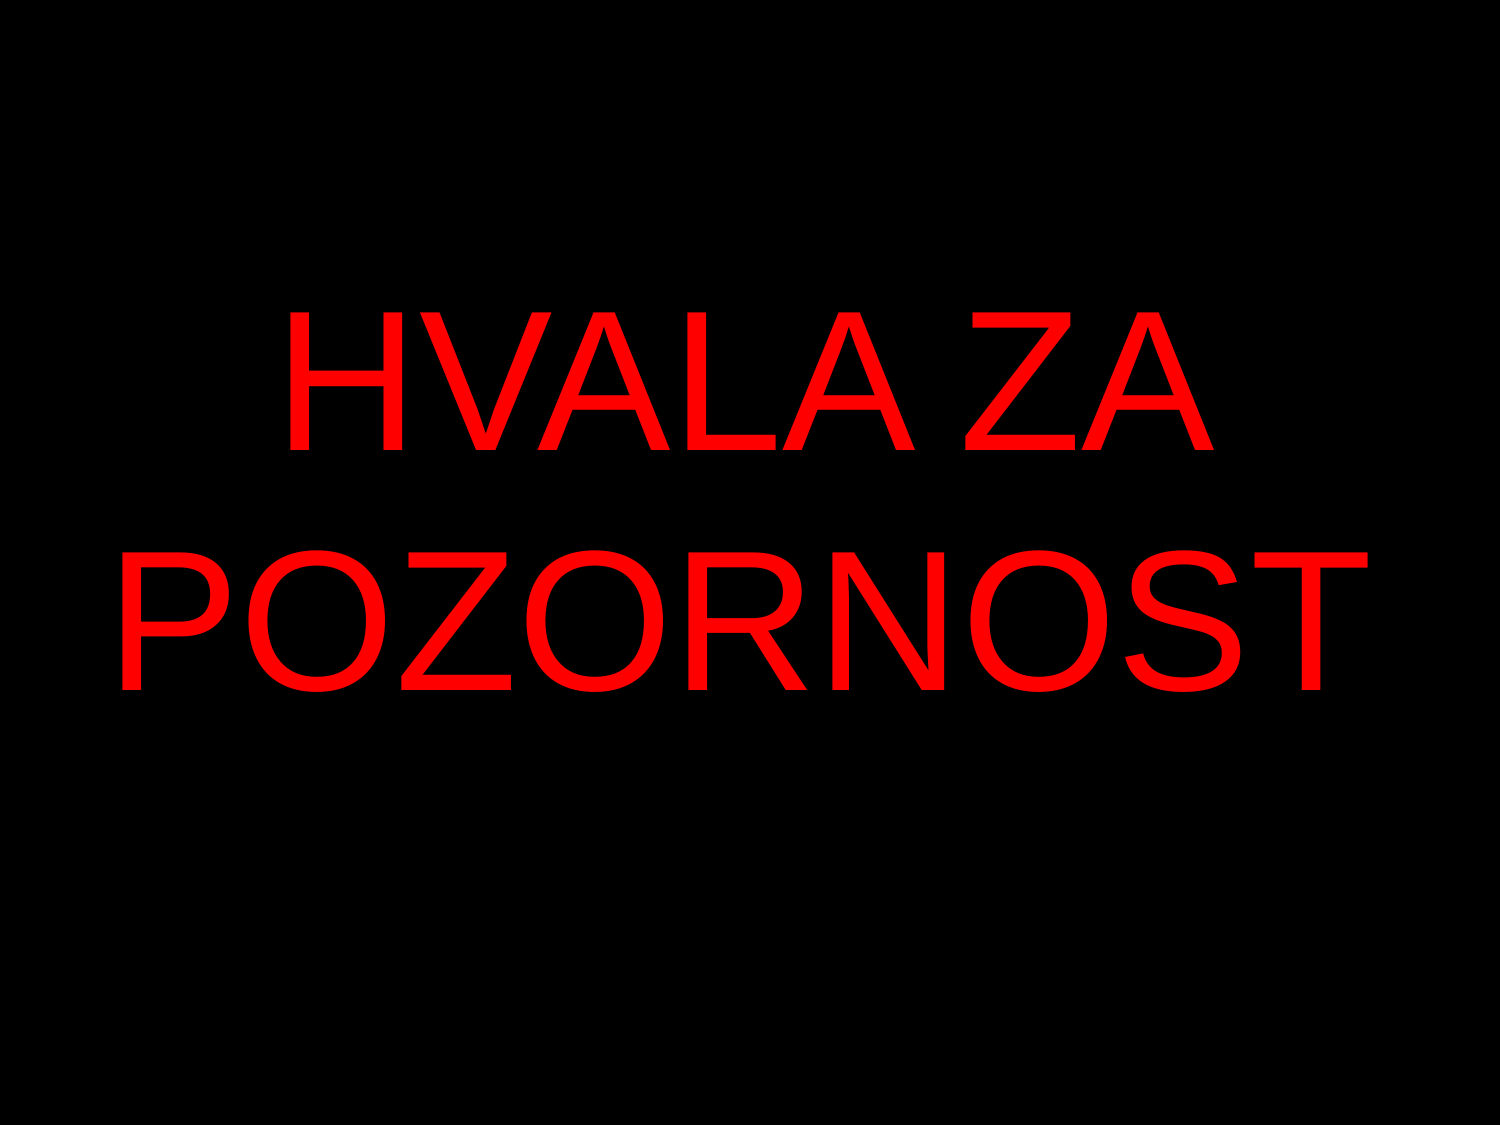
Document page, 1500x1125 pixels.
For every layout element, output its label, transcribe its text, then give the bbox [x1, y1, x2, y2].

title HVALA ZA POZORNOST [64, 397, 1415, 585]
